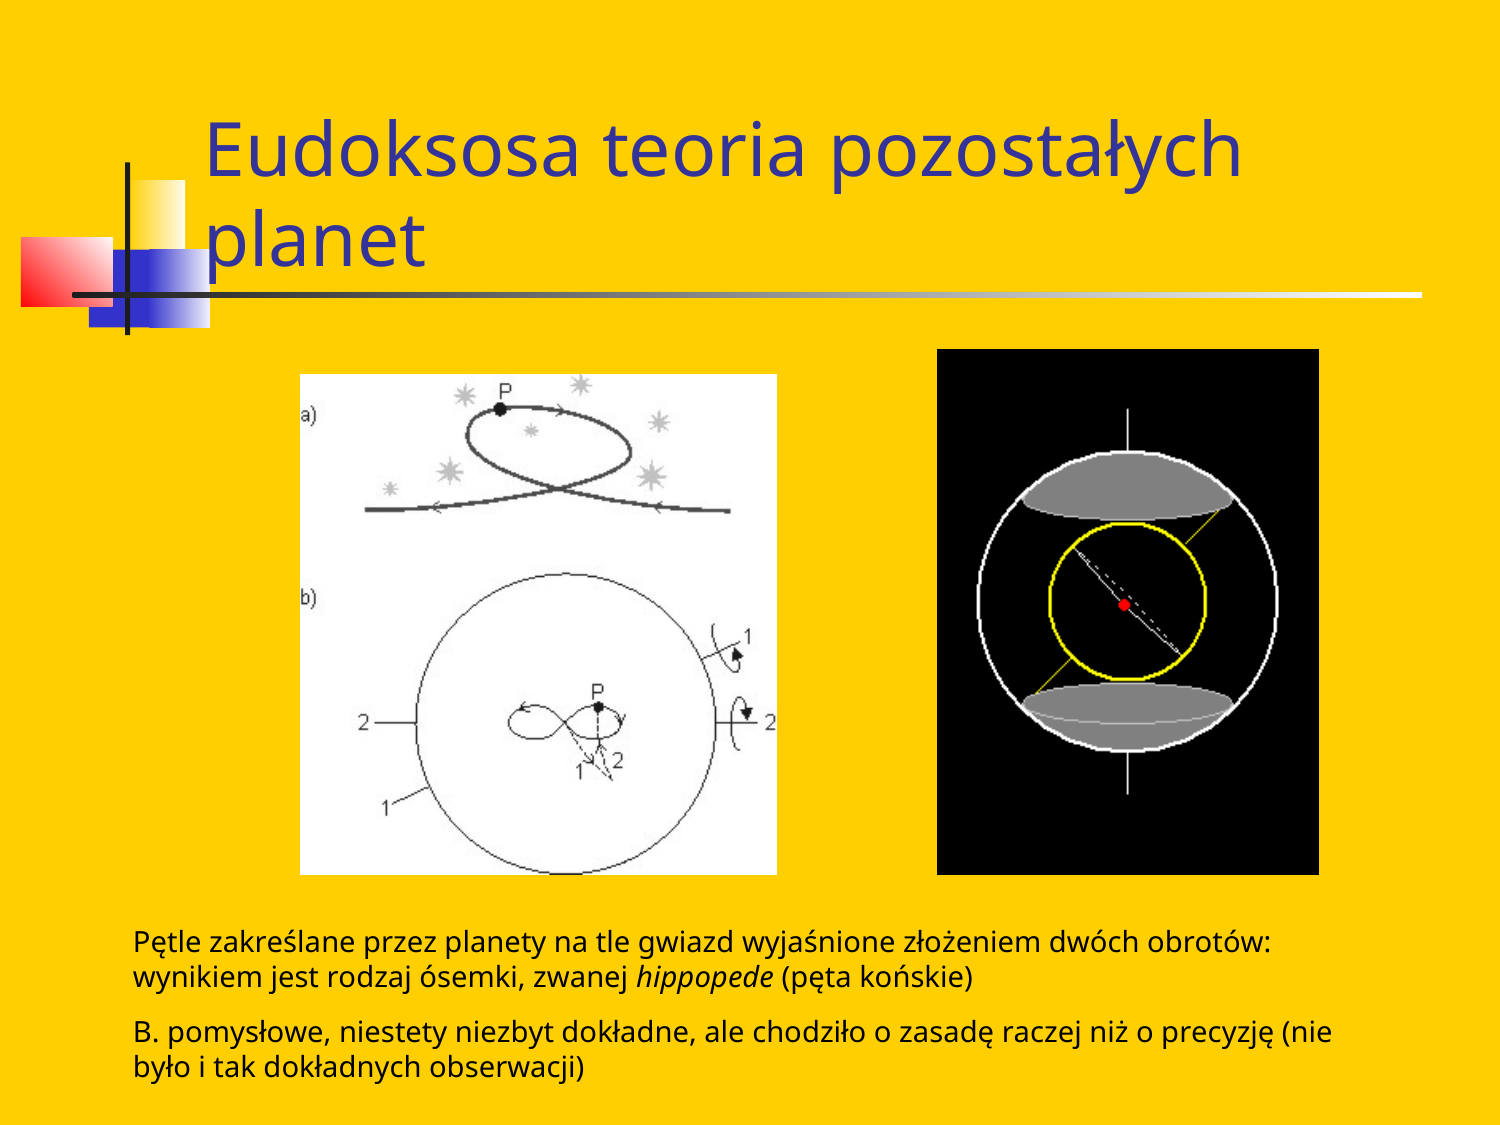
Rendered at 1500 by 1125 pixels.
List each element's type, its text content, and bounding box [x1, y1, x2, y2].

text_box Pętle zakreślane przez planety na tle gwiazd wyjaśnione złożeniem dwóch obrotów: wynikiem jest rodzaj ósemki, zwanej hippopede (pęta końskie) B. pomysłowe, niestety niezbyt dokładne, ale chodziło o zasadę raczej niż o precyzję (nie było i tak dokładnych obserwacji) [118, 915, 1375, 1092]
picture [937, 349, 1319, 876]
picture [300, 374, 777, 876]
title Eudoksosa teoria pozostałych planet [188, 93, 1468, 289]
